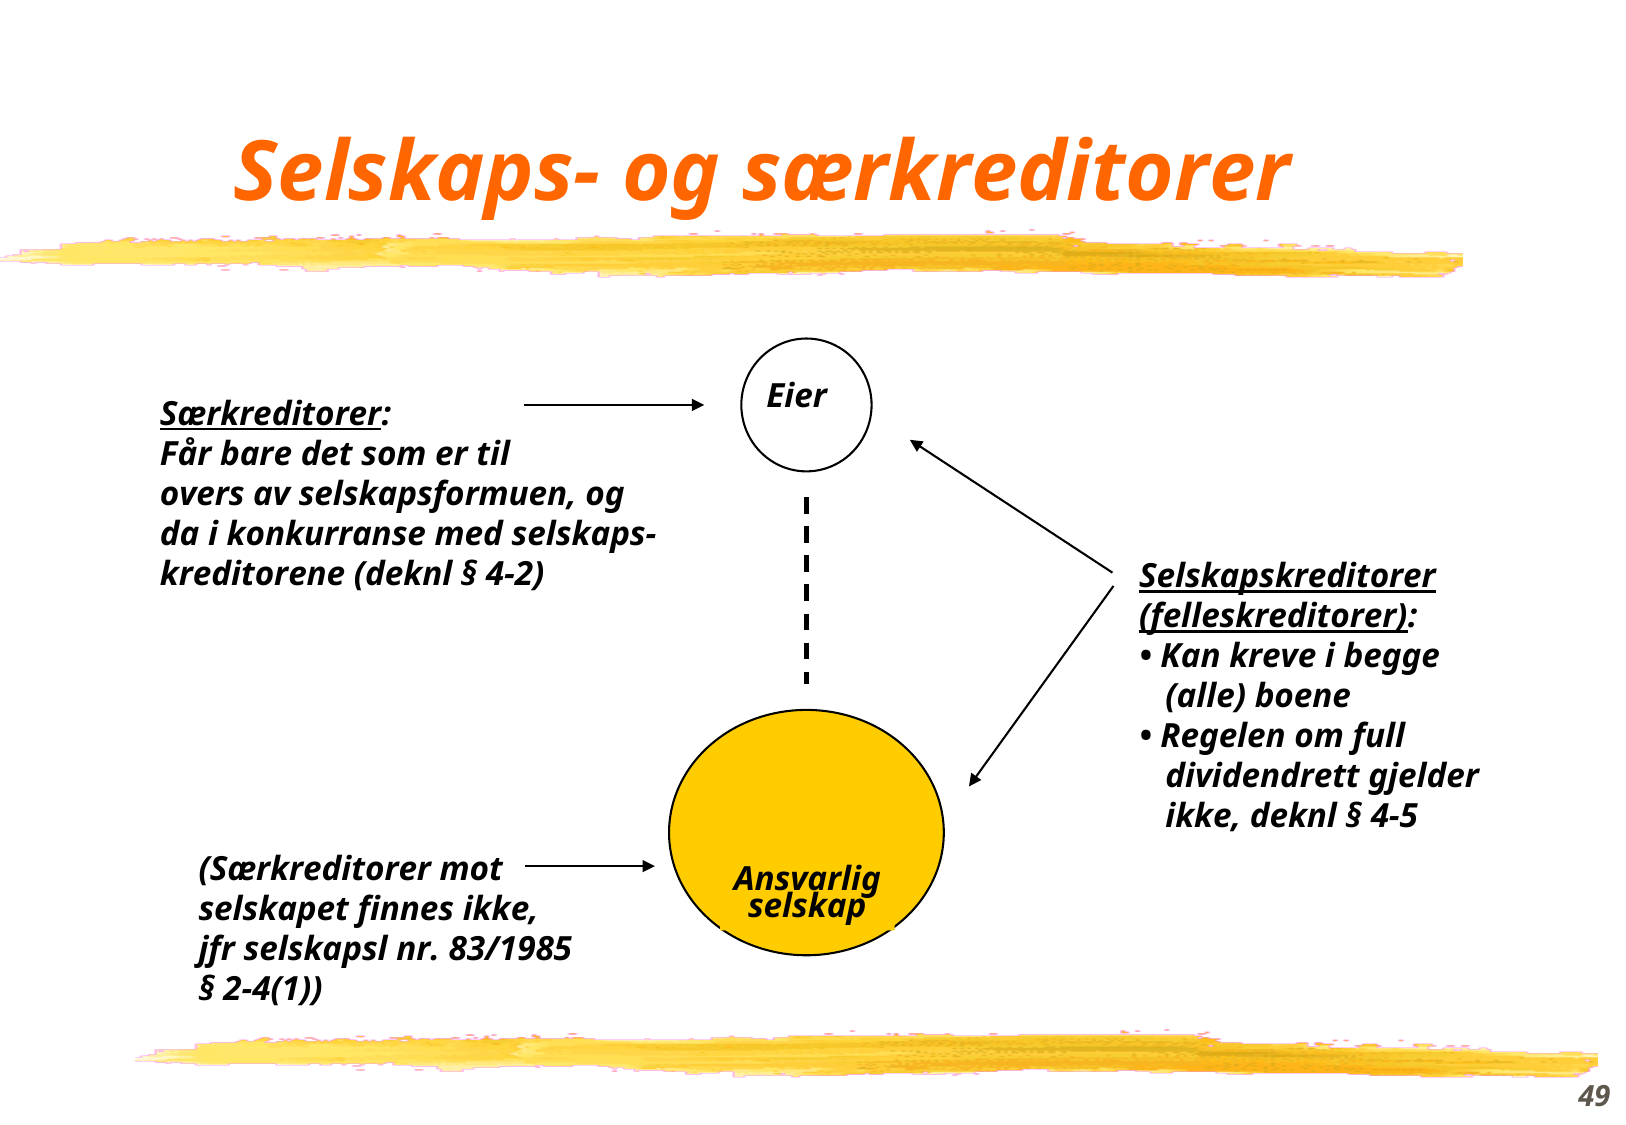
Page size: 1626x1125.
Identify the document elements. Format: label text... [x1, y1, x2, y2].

text_box Ansvarlig selskap [720, 860, 895, 931]
text_box (Særkreditorer mot selskapet finnes ikke, jfr selskapsl nr. 83/1985 § 2-4(1)) [185, 840, 600, 1014]
list [0, 309, 1454, 1001]
picture [0, 224, 1463, 288]
text_box Særkreditorer: Får bare det som er til overs av selskapsformuen, og da i konkurranse med selskaps- kreditorene (deknl § 4-2) [146, 385, 671, 599]
text_box [724, 931, 889, 956]
title Selskaps- og særkreditorer [72, 37, 1454, 225]
text_box [669, 709, 944, 928]
text_box <number> [1516, 1050, 1626, 1125]
text_box Eier [753, 367, 841, 422]
text_box Selskapskreditorer (felleskreditorer): • Kan kreve i begge (alle) boene • Regelen om full dividendrett gjelder ikke, deknl § 4-5 [1125, 547, 1494, 841]
picture [135, 1024, 1598, 1088]
